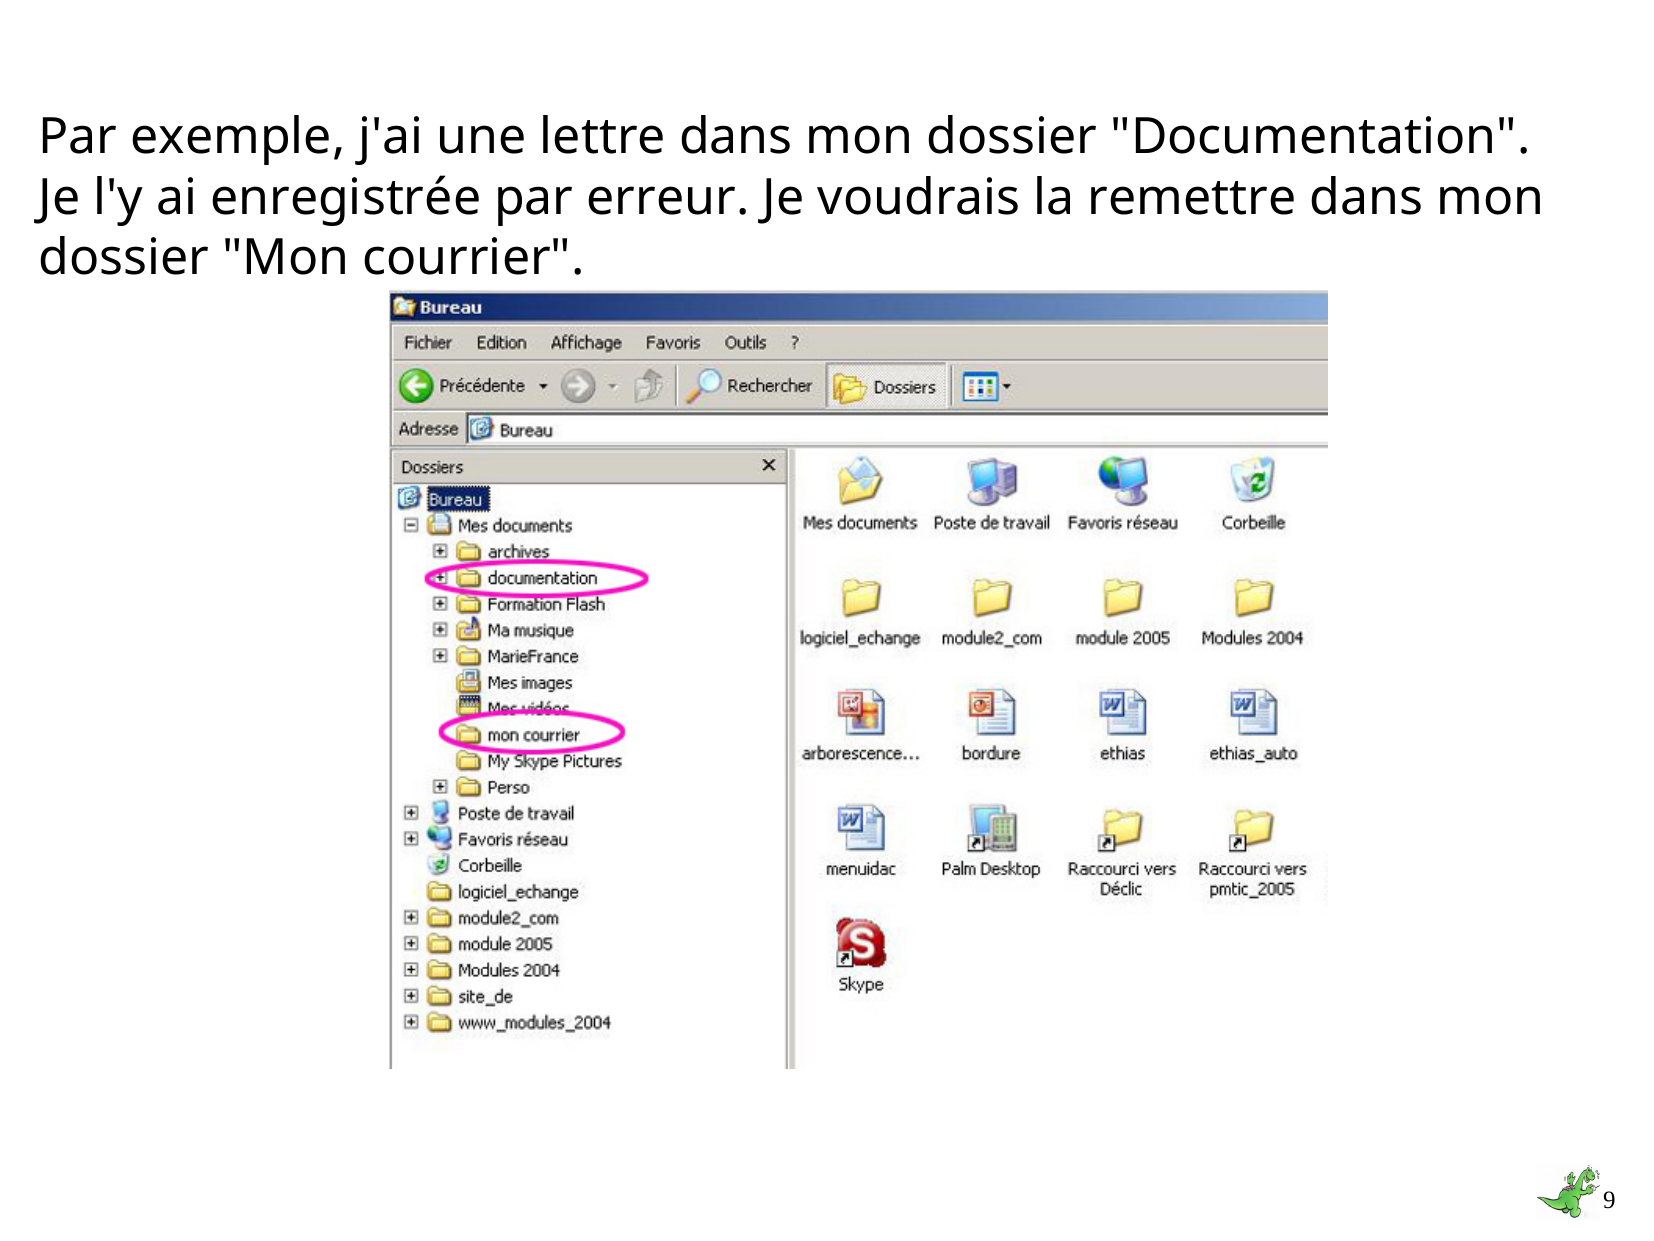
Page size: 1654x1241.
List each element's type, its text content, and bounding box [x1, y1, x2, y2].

text_box Par exemple, j'ai une lettre dans mon dossier "Documentation". Je l'y ai enregistrée par erreur. Je voudrais la remettre dans mon dossier "Mon courrier". [23, 31, 1642, 289]
picture [1536, 1163, 1600, 1220]
picture [389, 289, 1328, 1070]
text_box 9 [1603, 1186, 1632, 1214]
